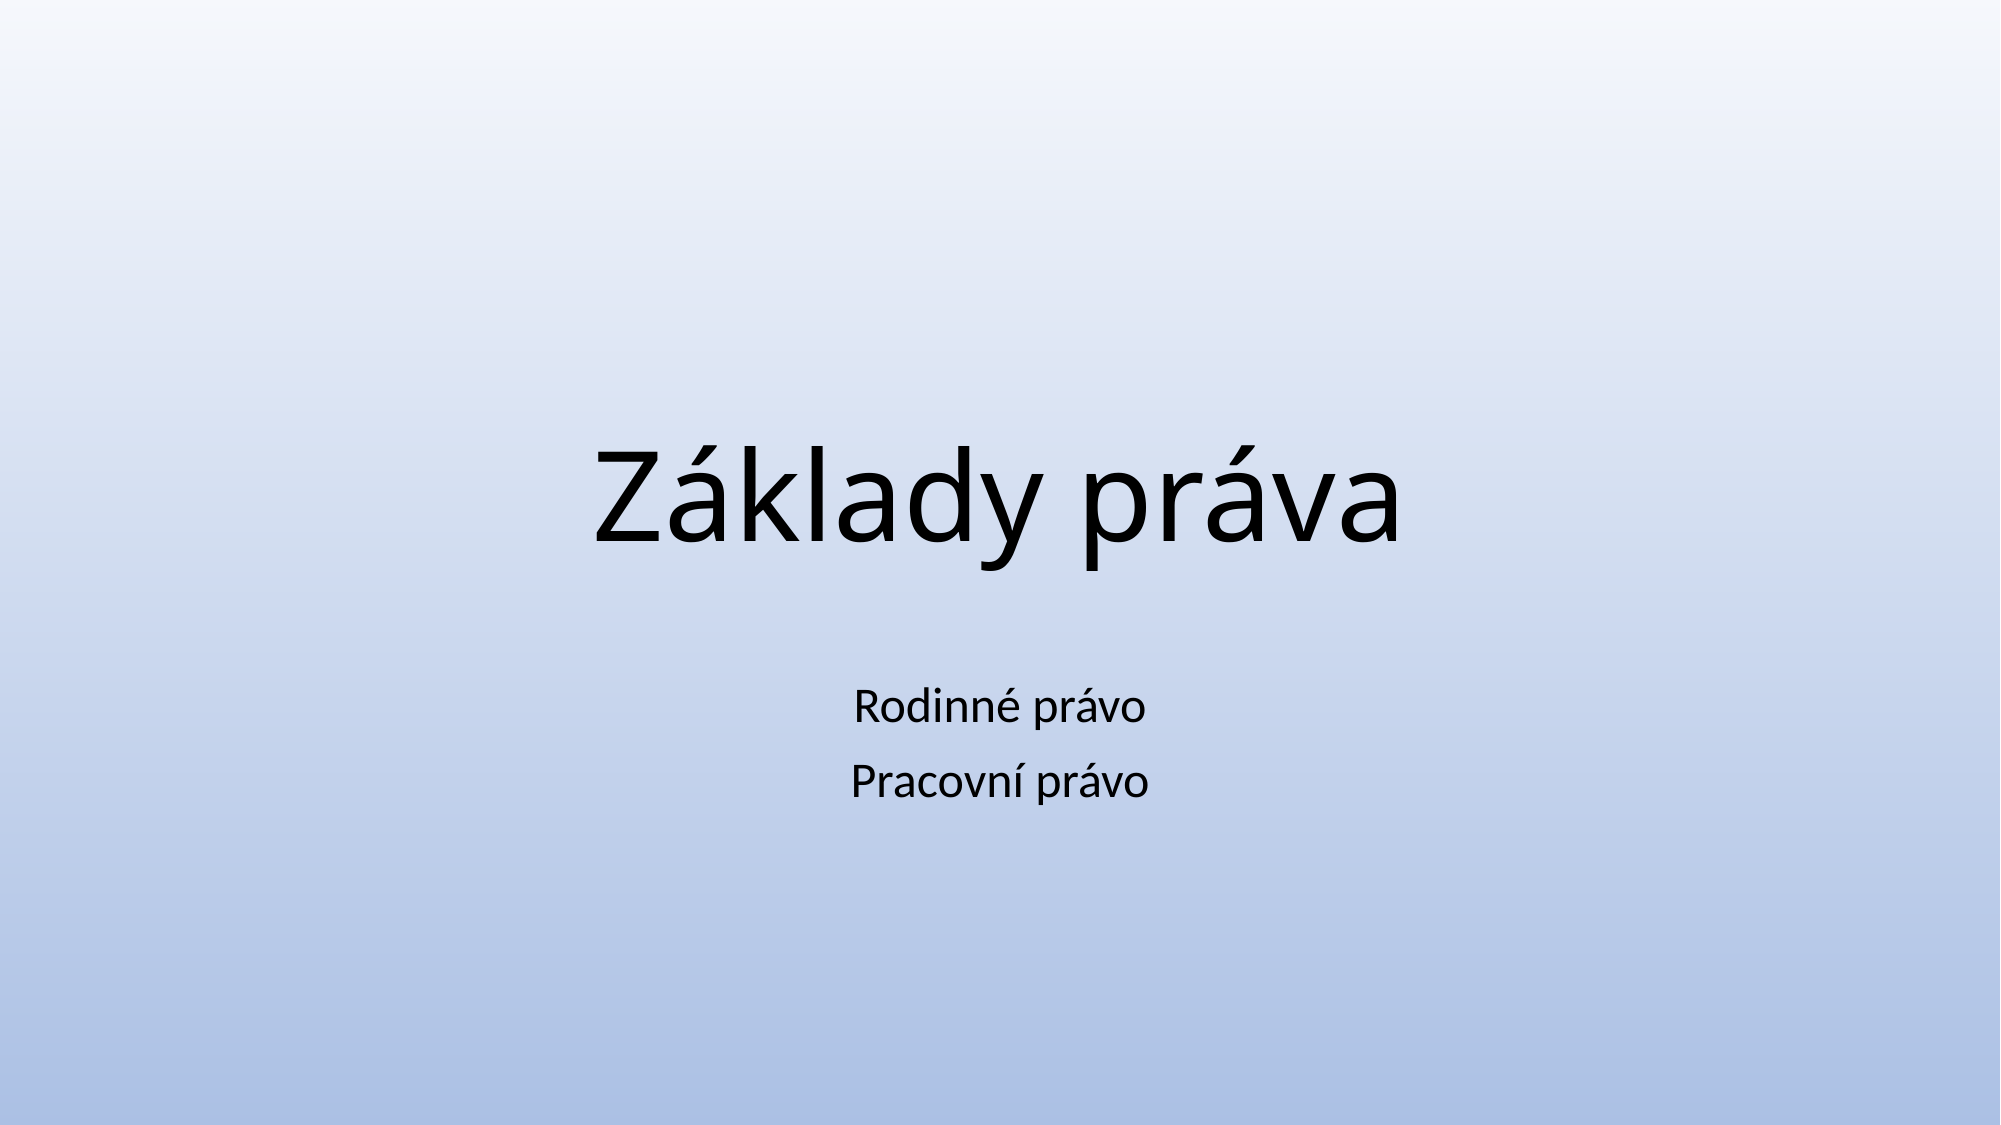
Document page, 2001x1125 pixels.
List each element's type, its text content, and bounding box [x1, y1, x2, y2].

title Základy práva [249, 184, 1750, 576]
subtitle Rodinné právo Pracovní právo [249, 590, 1750, 863]
